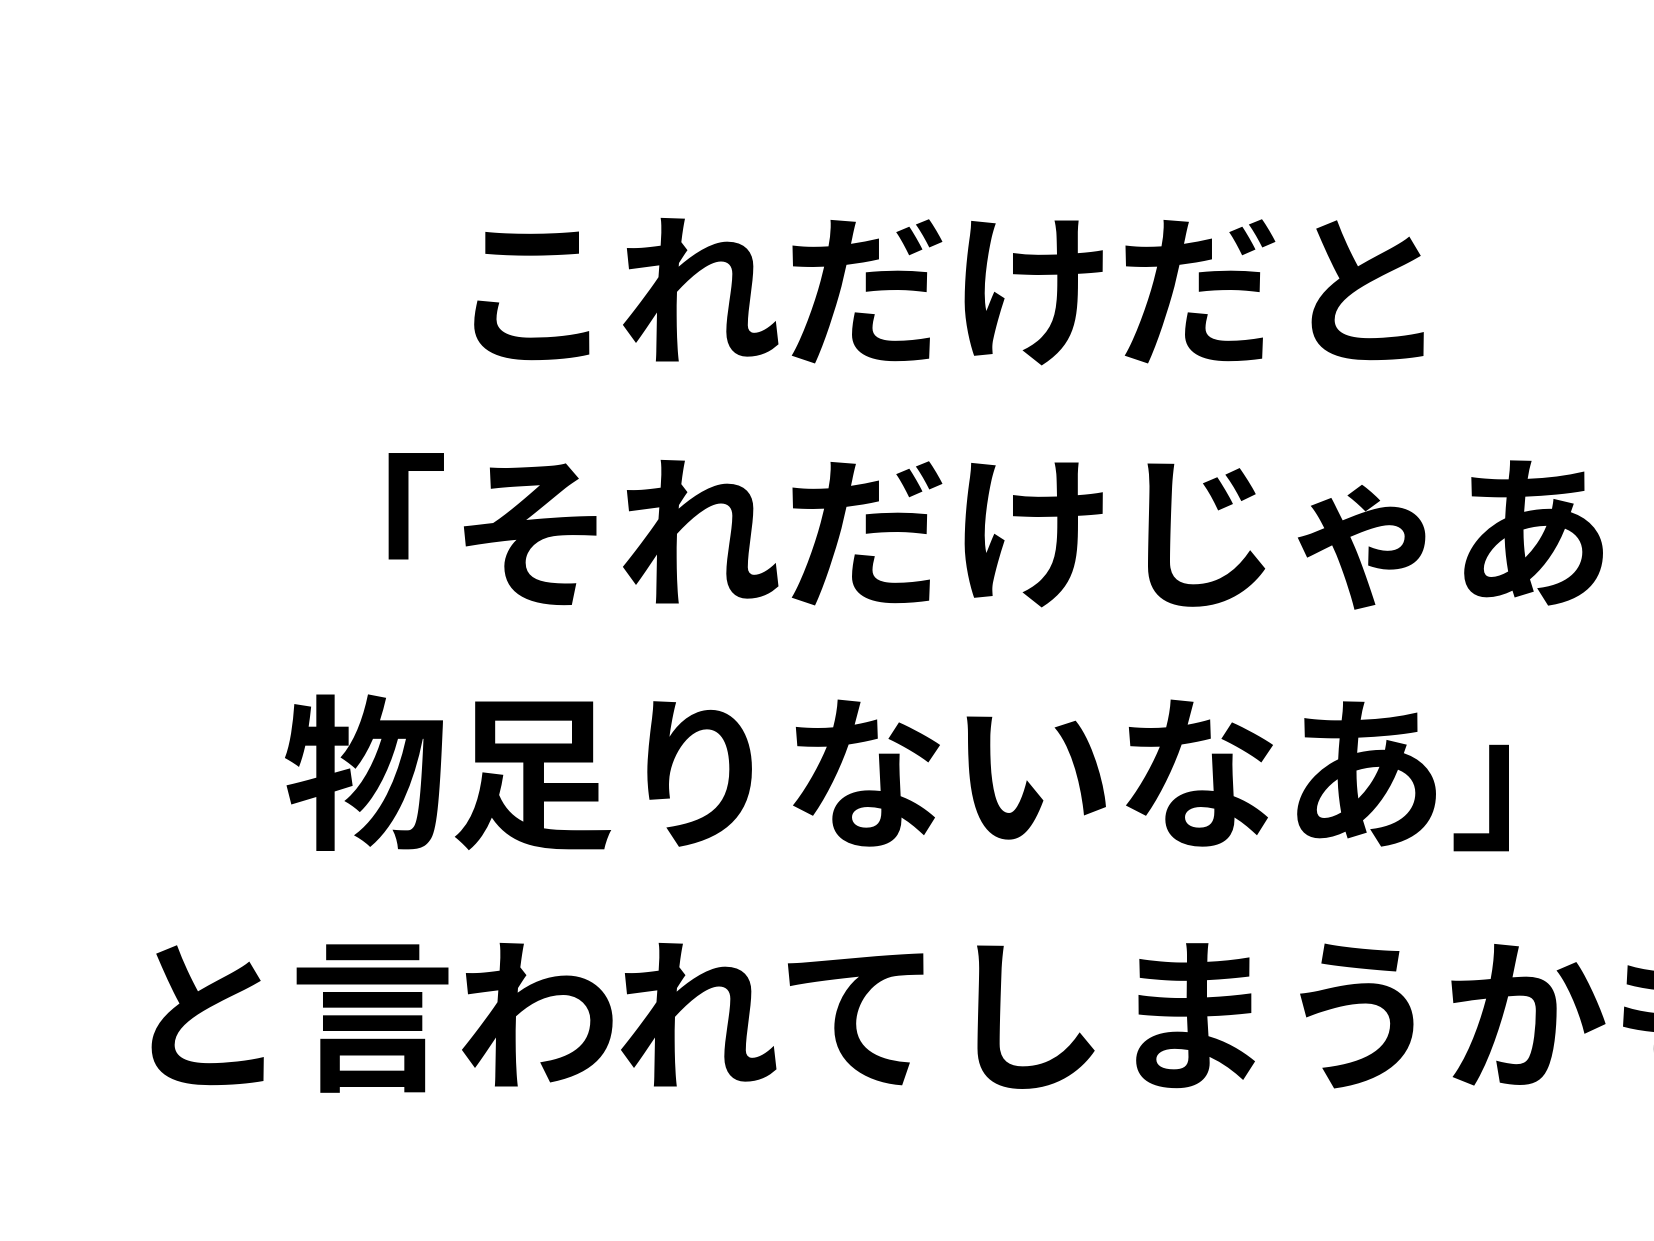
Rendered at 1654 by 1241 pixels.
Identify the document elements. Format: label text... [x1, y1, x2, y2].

text_box これだけだと 「それだけじゃあ 物足りないなあ」 と言われてしまうかも [107, 152, 1565, 886]
